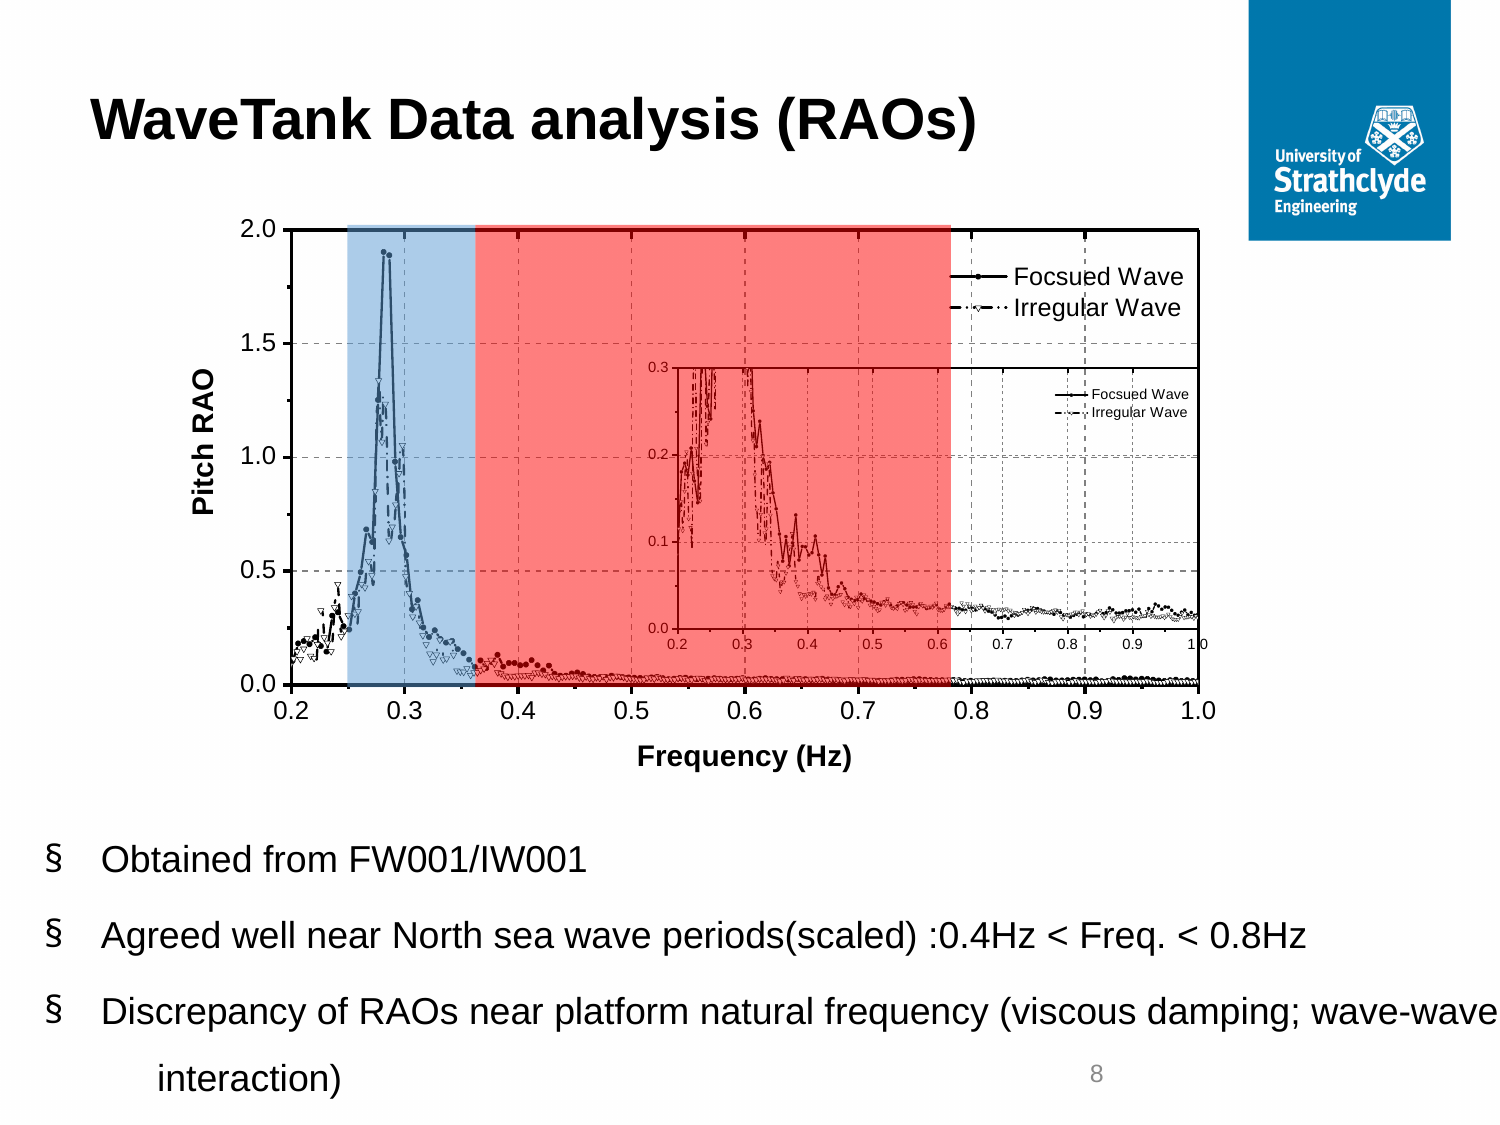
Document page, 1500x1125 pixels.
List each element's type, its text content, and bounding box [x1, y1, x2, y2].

text_box Obtained from FW001/IW001 Agreed well near North sea wave periods(scaled) :0.4Hz < Freq. < 0.8Hz Discrepancy of RAOs near platform natural frequency (viscous damping; wave-wave interaction) [29, 805, 1500, 1125]
text_box [347, 225, 951, 687]
picture [134, 207, 1246, 789]
title WaveTank Data analysis (RAOs) [75, 7, 1247, 225]
